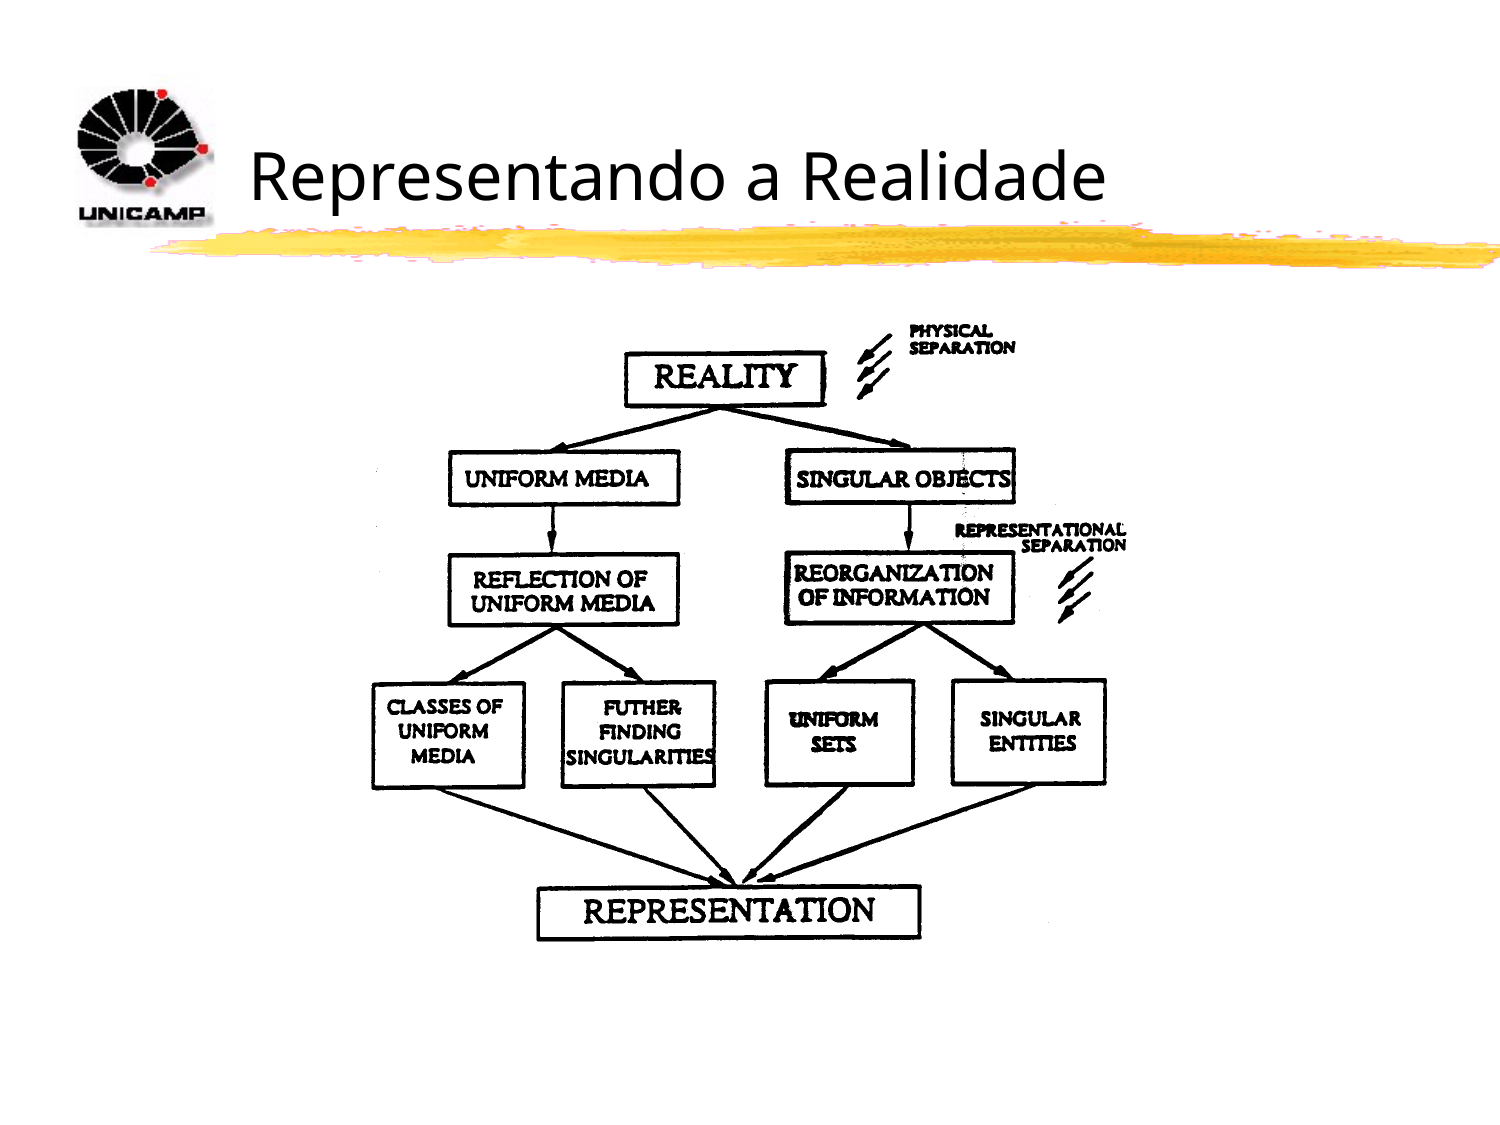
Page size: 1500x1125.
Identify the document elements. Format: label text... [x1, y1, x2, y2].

picture [350, 312, 1132, 955]
picture [75, 74, 1500, 279]
title Representando a Realidade [233, 37, 1434, 225]
